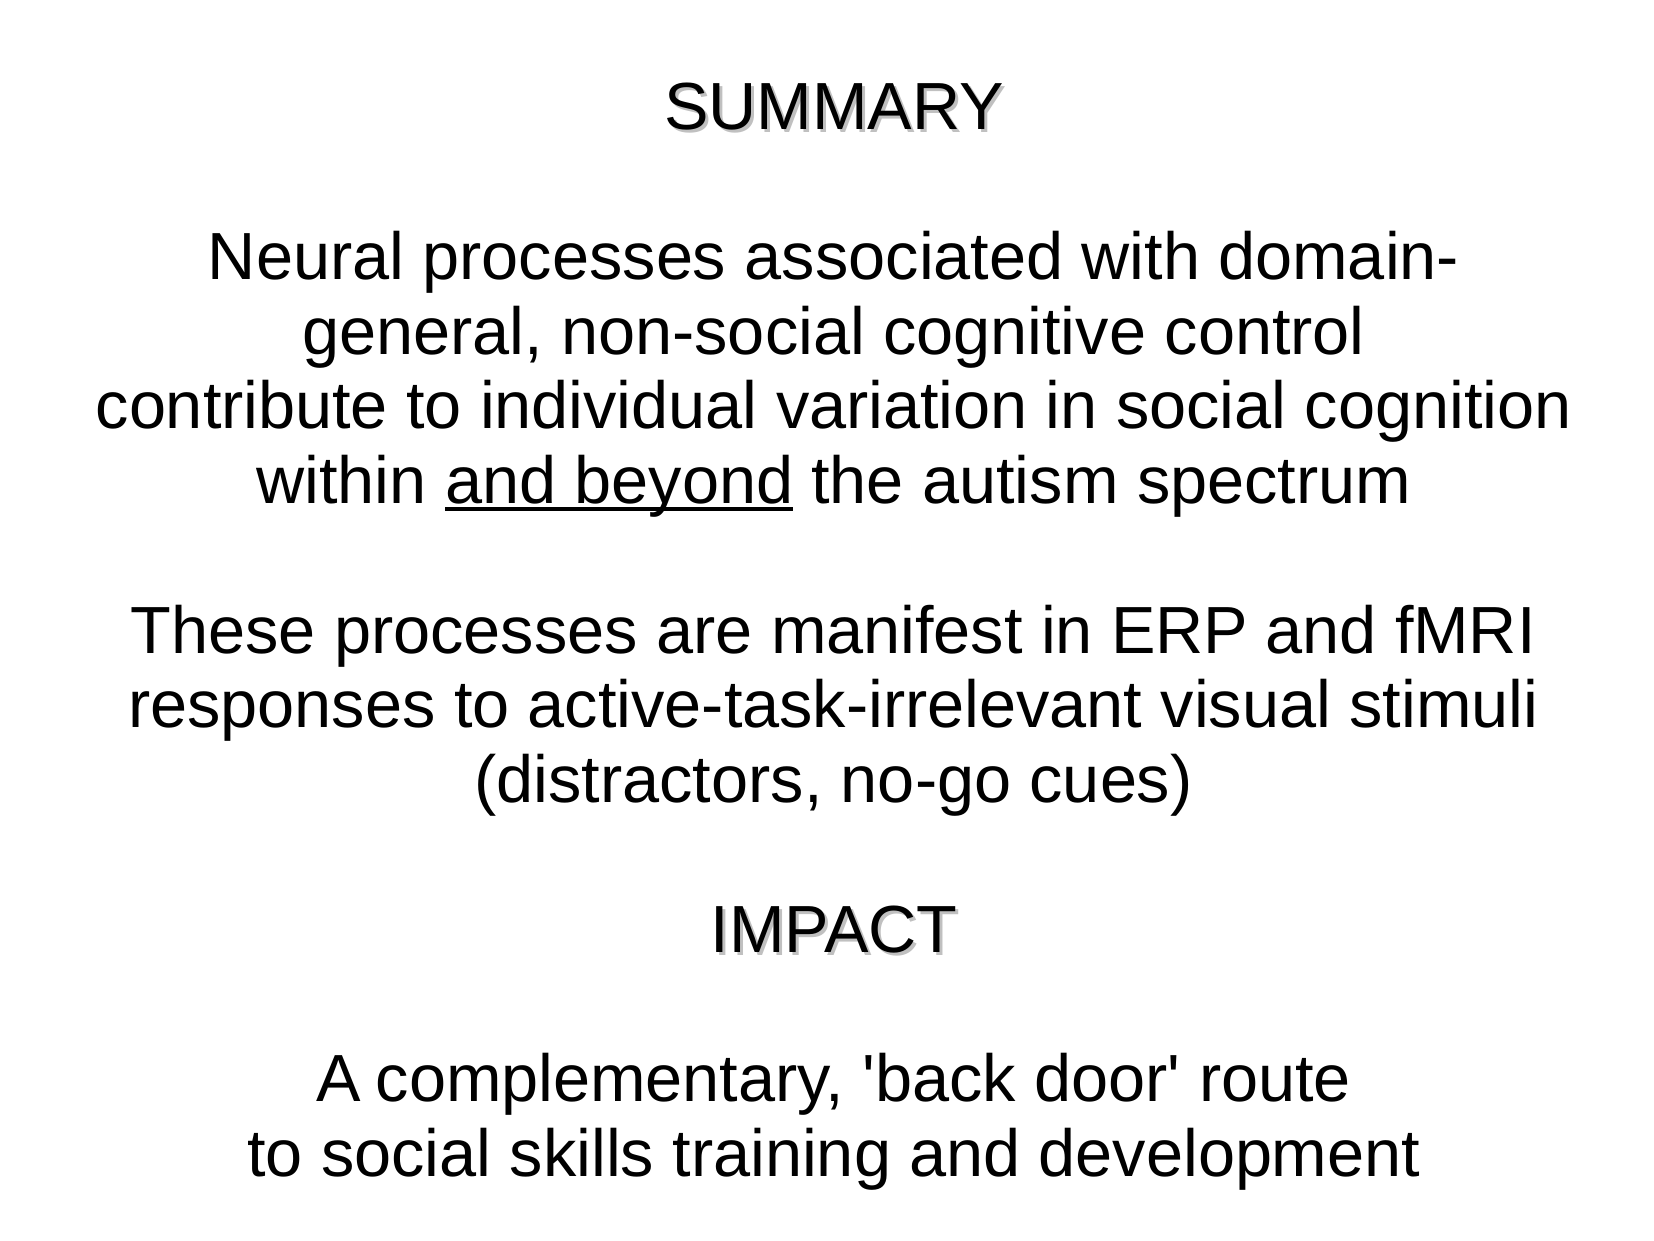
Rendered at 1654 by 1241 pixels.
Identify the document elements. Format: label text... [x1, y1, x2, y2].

title SUMMARY Neural processes associated with domain-general, non-social cognitive control contribute to individual variation in social cognition within and beyond the autism spectrum These processes are manifest in ERP and fMRI responses to active-task-irrelevant visual stimuli (distractors, no-go cues) IMPACT A complementary, 'back door' route to social skills training and development [90, 45, 1579, 1216]
